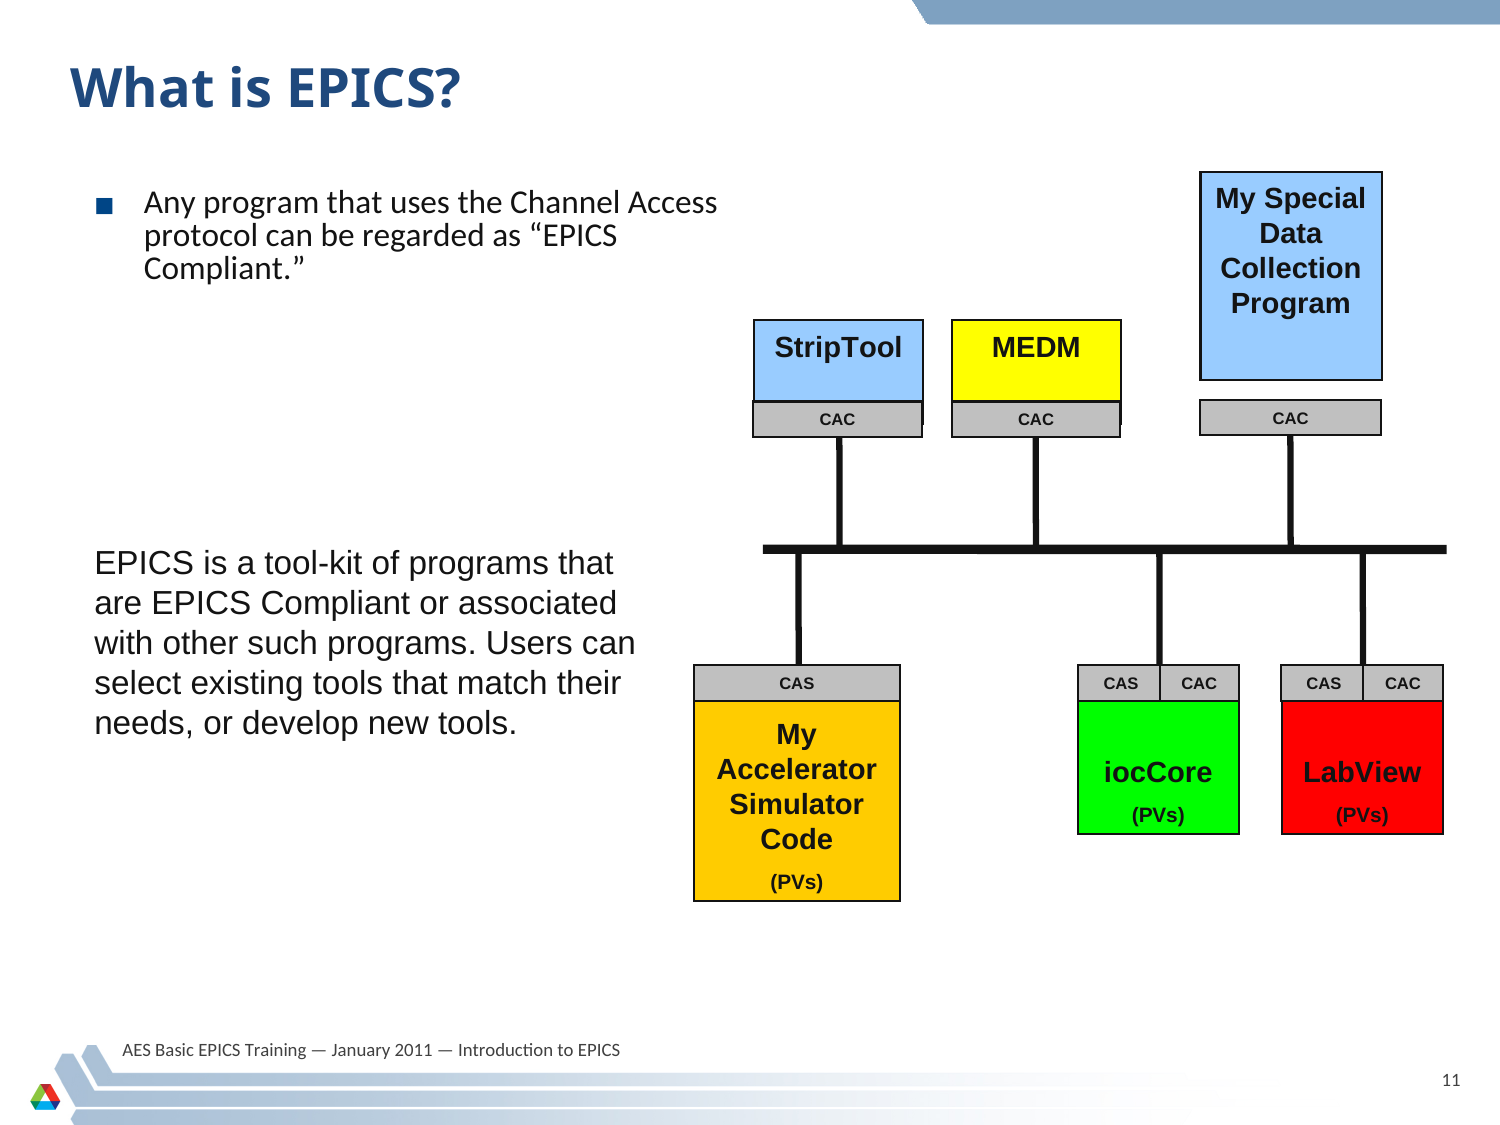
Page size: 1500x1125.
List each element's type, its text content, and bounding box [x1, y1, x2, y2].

text_box StripTool [754, 320, 923, 424]
text_box CAS [694, 665, 900, 701]
text_box My Accelerator Simulator Code (PVs)‏ [693, 664, 900, 902]
text_box CAS [1281, 665, 1362, 701]
text_box LabView (PVs)‏ [1281, 701, 1443, 835]
text_box CAC [1362, 665, 1444, 701]
picture [0, 1037, 1500, 1125]
text_box iocCore (PVs)‏ [1078, 701, 1239, 835]
text_box CAC [753, 401, 922, 437]
text_box CAC [1159, 665, 1239, 701]
text_box My Special Data Collection Program [1200, 171, 1382, 381]
text_box EPICS is a tool-kit of programs that are EPICS Compliant or associated with other such programs. Users can select existing tools that match their needs, or develop new tools. [79, 533, 652, 749]
list Any program that uses the Channel Access protocol can be regarded as “EPICS Compliant.” [79, 180, 740, 360]
text_box MEDM [952, 320, 1121, 401]
text_box CAS [1078, 665, 1159, 701]
picture [0, 0, 1500, 26]
text_box CAC [1200, 399, 1382, 436]
title What is EPICS? [55, 54, 1361, 125]
text_box CAC [951, 401, 1121, 437]
